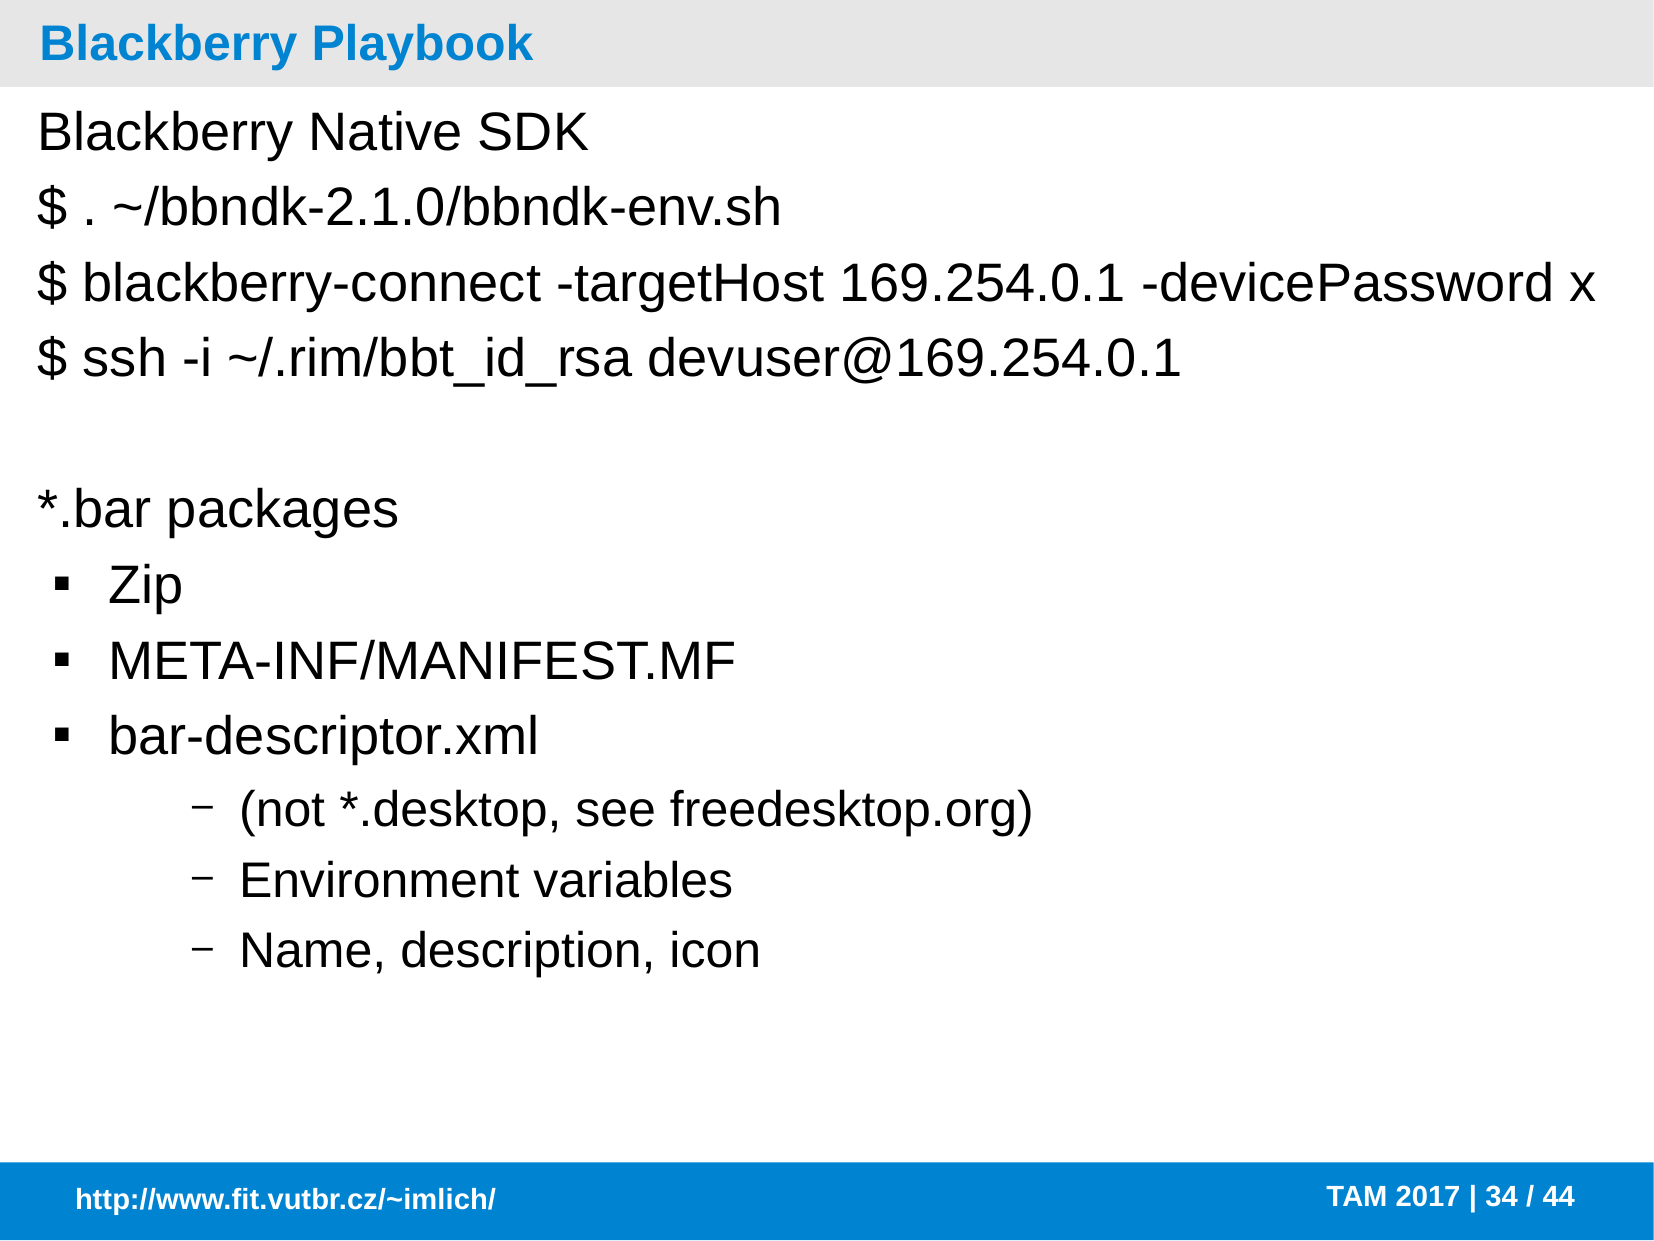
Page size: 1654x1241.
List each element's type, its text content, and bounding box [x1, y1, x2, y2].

list Blackberry Native SDK $ . ~/bbndk-2.1.0/bbndk-env.sh $ blackberry-connect -targetHost 169.254.0.1 -devicePassword x $ ssh -i ~/.rim/bbt_id_rsa devuser@169.254.0.1 *.bar packages Zip META-INF/MANIFEST.MF bar-descriptor.xml (not *.desktop, see freedesktop.org) Environment variables Name, description, icon [37, 101, 1613, 1126]
title Blackberry Playbook [39, 5, 1615, 81]
